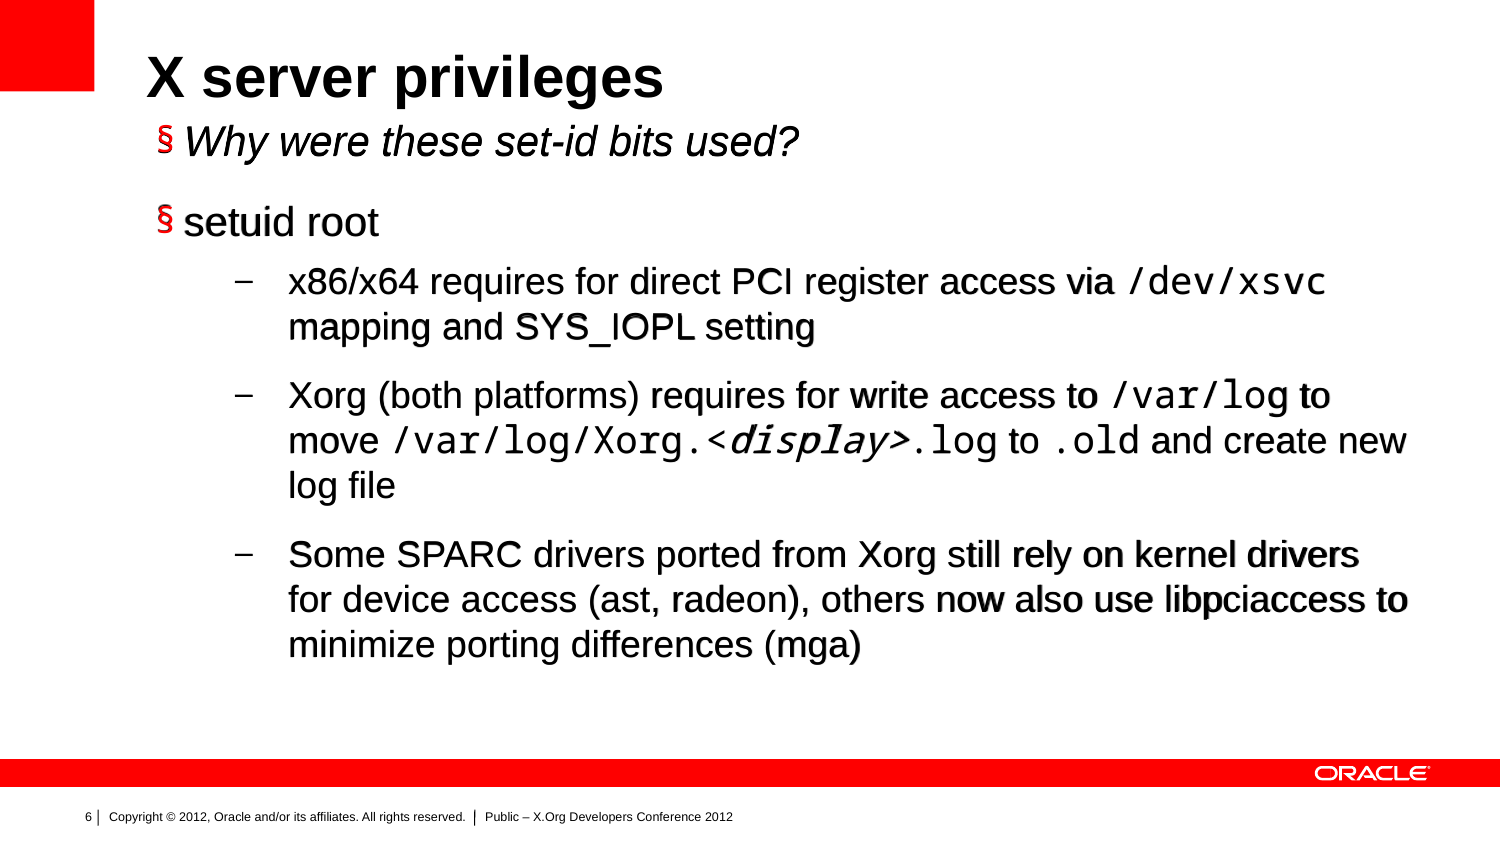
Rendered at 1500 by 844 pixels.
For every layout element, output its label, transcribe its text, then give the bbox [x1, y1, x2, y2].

list Why were these set-id bits used? [131, 106, 1482, 157]
list setuid root x86/x64 requires for direct PCI register access via /dev/xsvc mapping and SYS_IOPL setting Xorg (both platforms) requires for write access to /var/log to move /var/log/Xorg.<display>.log to .old and create new log file Some SPARC drivers ported from Xorg still rely on kernel drivers for device access (ast, radeon), others now also use libpciaccess to minimize porting differences (mga) [131, 187, 1426, 776]
picture [0, 759, 1500, 787]
title X server privileges [131, 40, 1482, 106]
